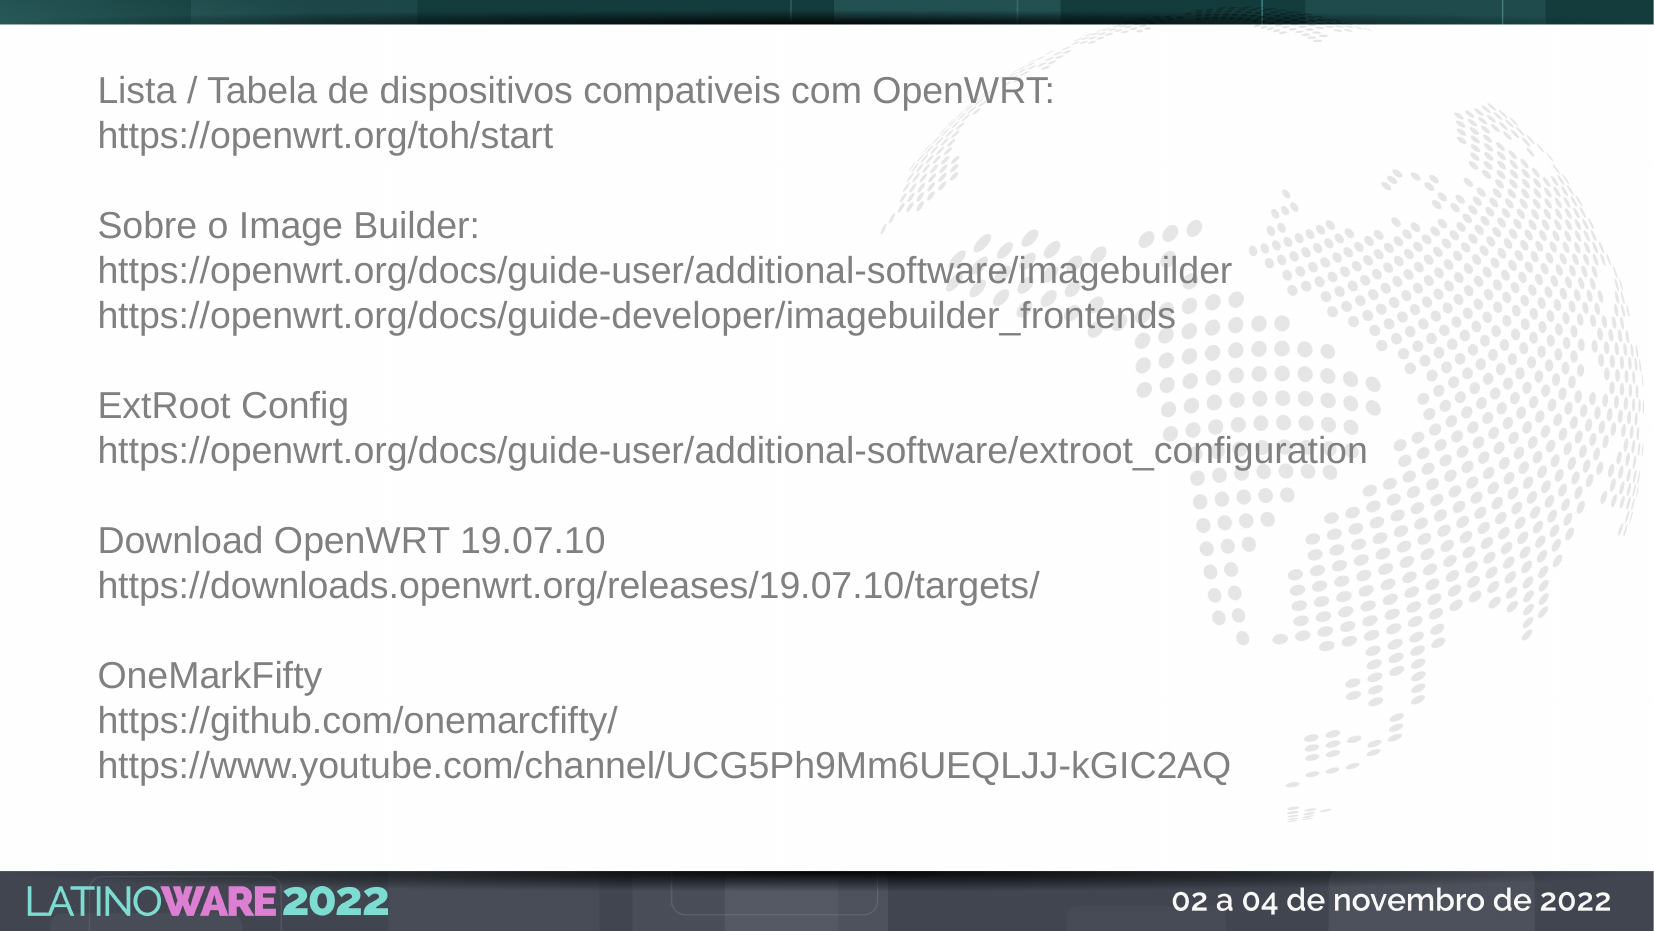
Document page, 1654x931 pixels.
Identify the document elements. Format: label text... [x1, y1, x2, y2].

picture [0, 0, 1654, 931]
text_box Lista / Tabela de dispositivos compativeis com OpenWRT: https://openwrt.org/toh/start Sobre o Image Builder: https://openwrt.org/docs/guide-user/additional-software/imagebuilder https://openwrt.org/docs/guide-developer/imagebuilder_frontends ExtRoot Config https://openwrt.org/docs/guide-user/additional-software/extroot_configuration Download OpenWRT 19.07.10 https://downloads.openwrt.org/releases/19.07.10/targets/ OneMarkFifty https://github.com/onemarcfifty/ https://www.youtube.com/channel/UCG5Ph9Mm6UEQLJJ-kGIC2AQ [82, 59, 1571, 815]
